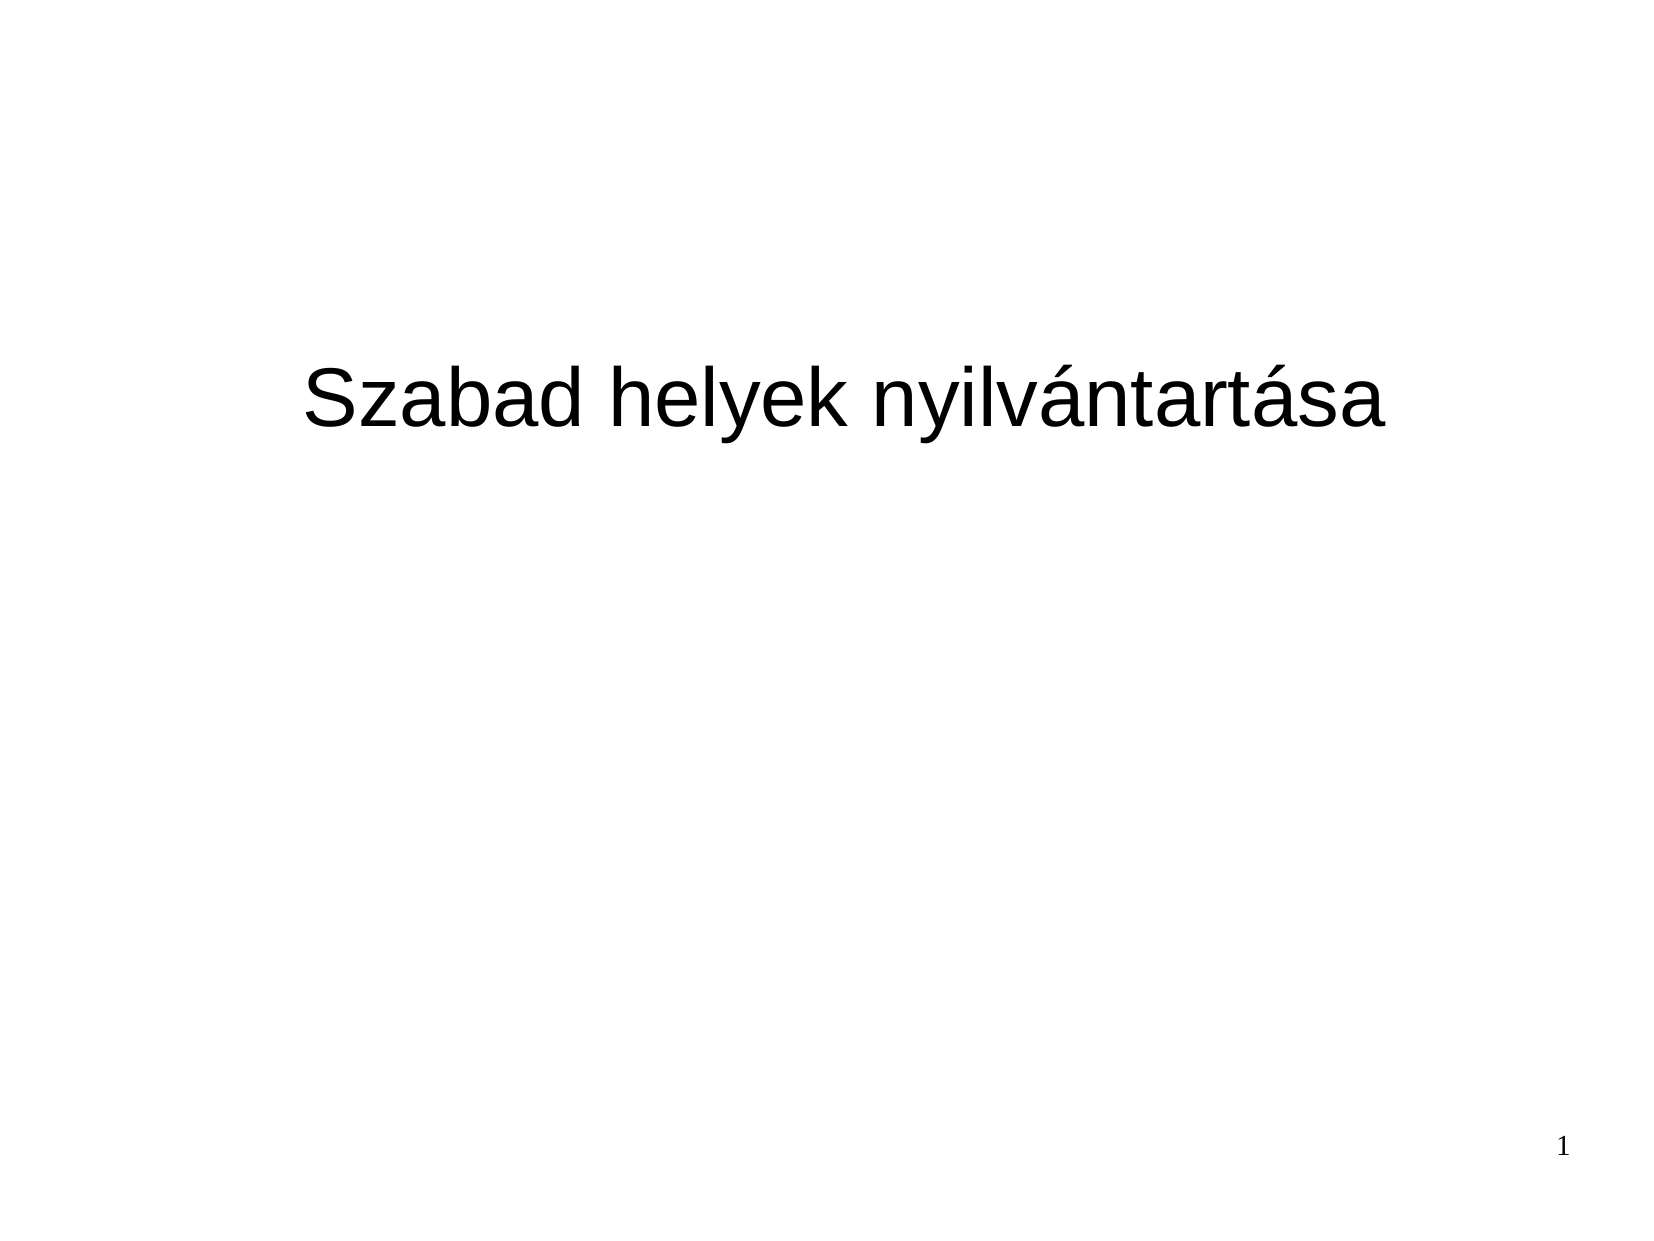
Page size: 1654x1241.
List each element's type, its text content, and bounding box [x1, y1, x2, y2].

title Szabad helyek nyilvántartása [124, 290, 1530, 497]
